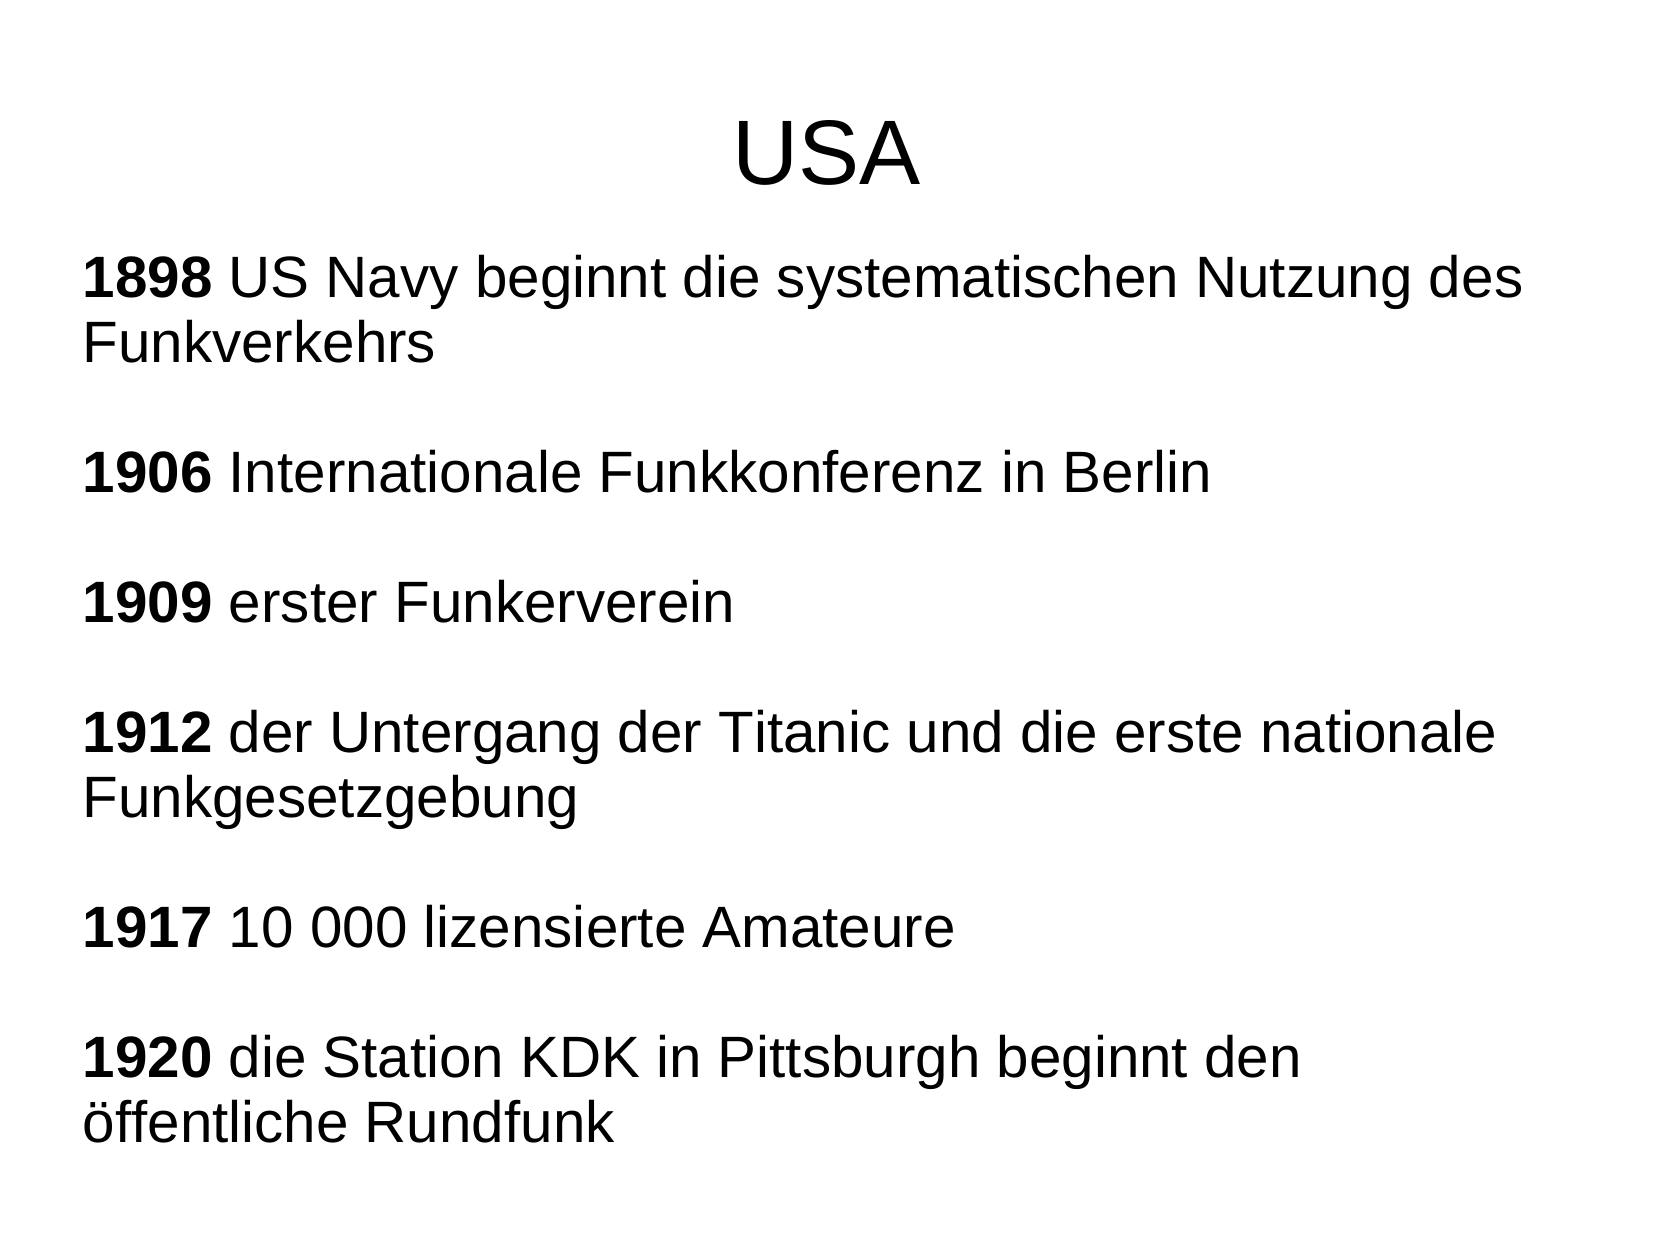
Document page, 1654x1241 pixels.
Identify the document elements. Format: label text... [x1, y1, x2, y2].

subtitle 1898 US Navy beginnt die systematischen Nutzung des Funkverkehrs 1906 Internationale Funkkonferenz in Berlin 1909 erster Funkerverein 1912 der Untergang der Titanic und die erste nationale Funkgesetzgebung 1917 10 000 lizensierte Amateure 1920 die Station KDK in Pittsburgh beginnt den öffentliche Rundfunk [82, 240, 1571, 1159]
title USA [82, 49, 1571, 240]
